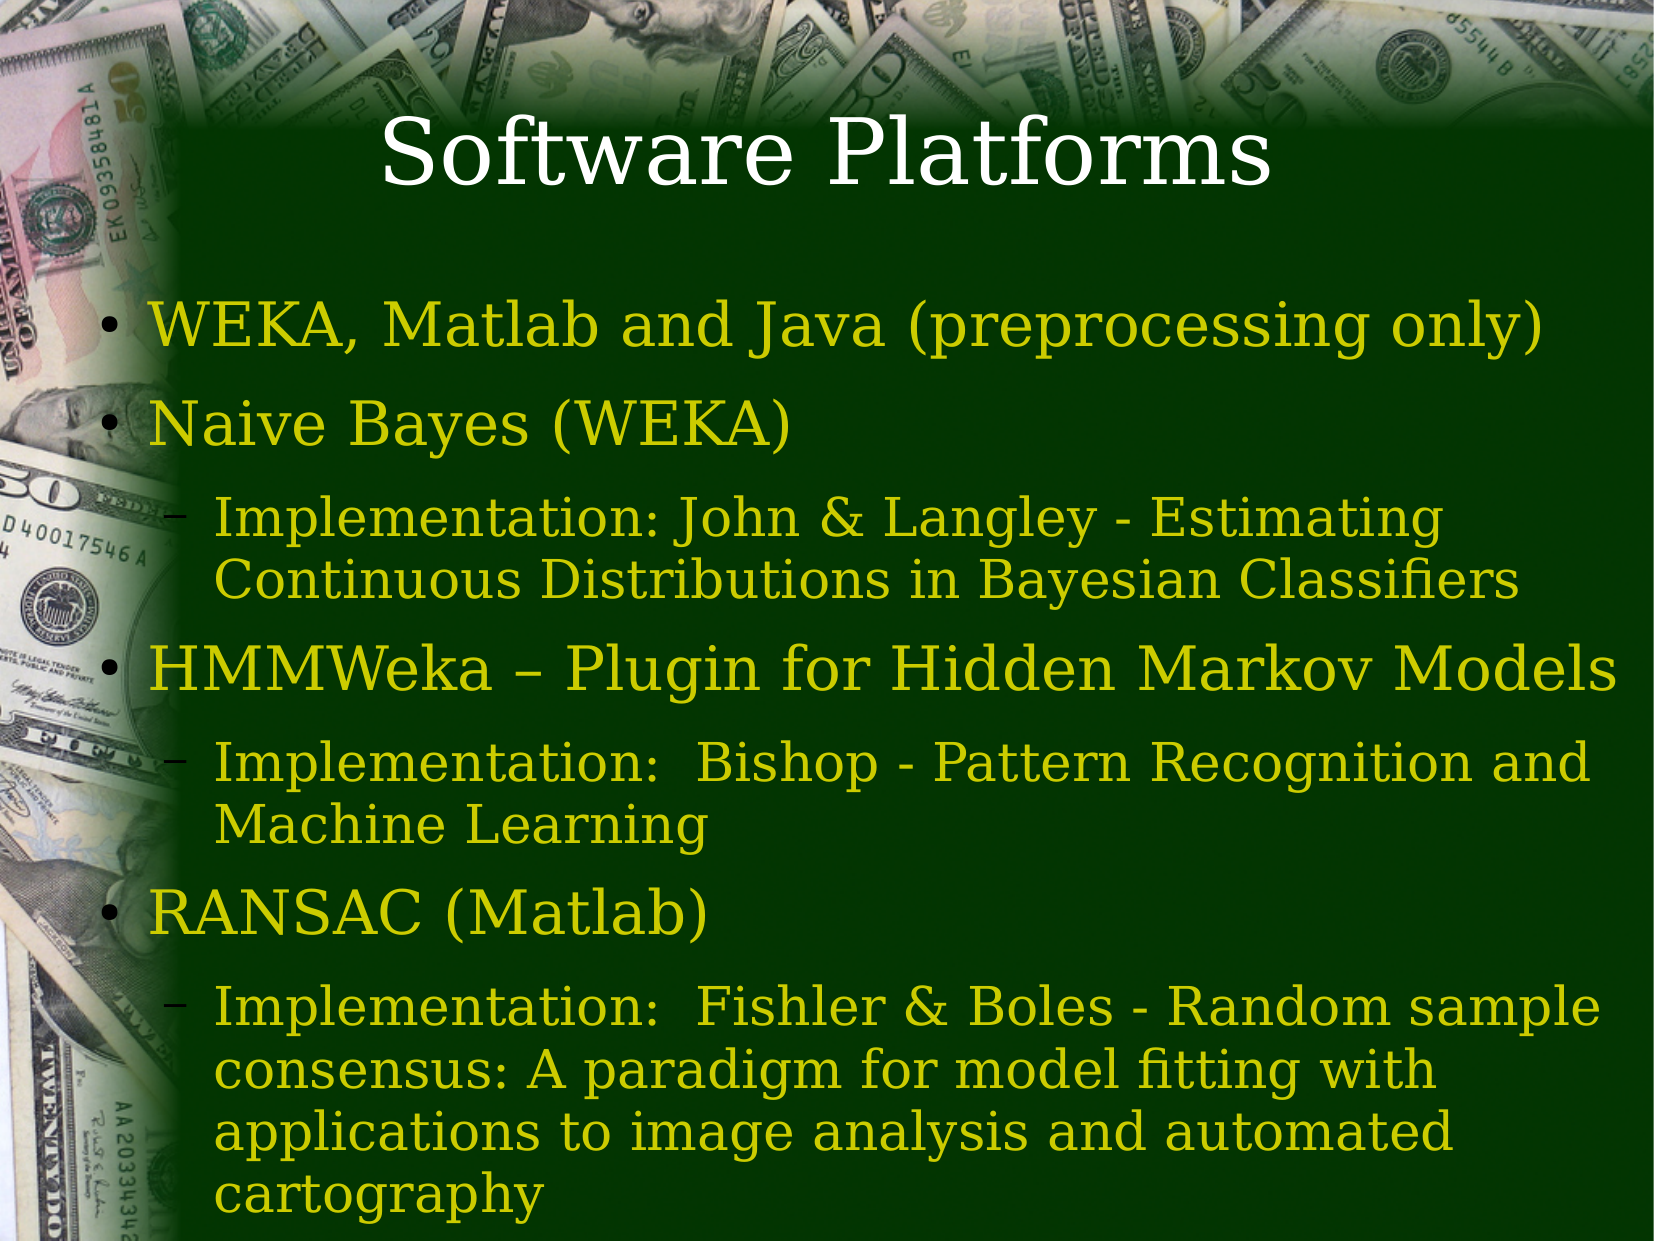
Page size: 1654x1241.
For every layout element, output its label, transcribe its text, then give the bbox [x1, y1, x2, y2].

title Software Platforms [82, 49, 1571, 257]
list WEKA, Matlab and Java (preprocessing only) Naive Bayes (WEKA) Implementation: John & Langley - Estimating Continuous Distributions in Bayesian Classifiers HMMWeka – Plugin for Hidden Markov Models Implementation: Bishop - Pattern Recognition and Machine Learning RANSAC (Matlab) Implementation: Fishler & Boles - Random sample consensus: A paradigm for model fitting with applications to image analysis and automated cartography [82, 290, 1654, 1241]
picture [0, 0, 1654, 1241]
